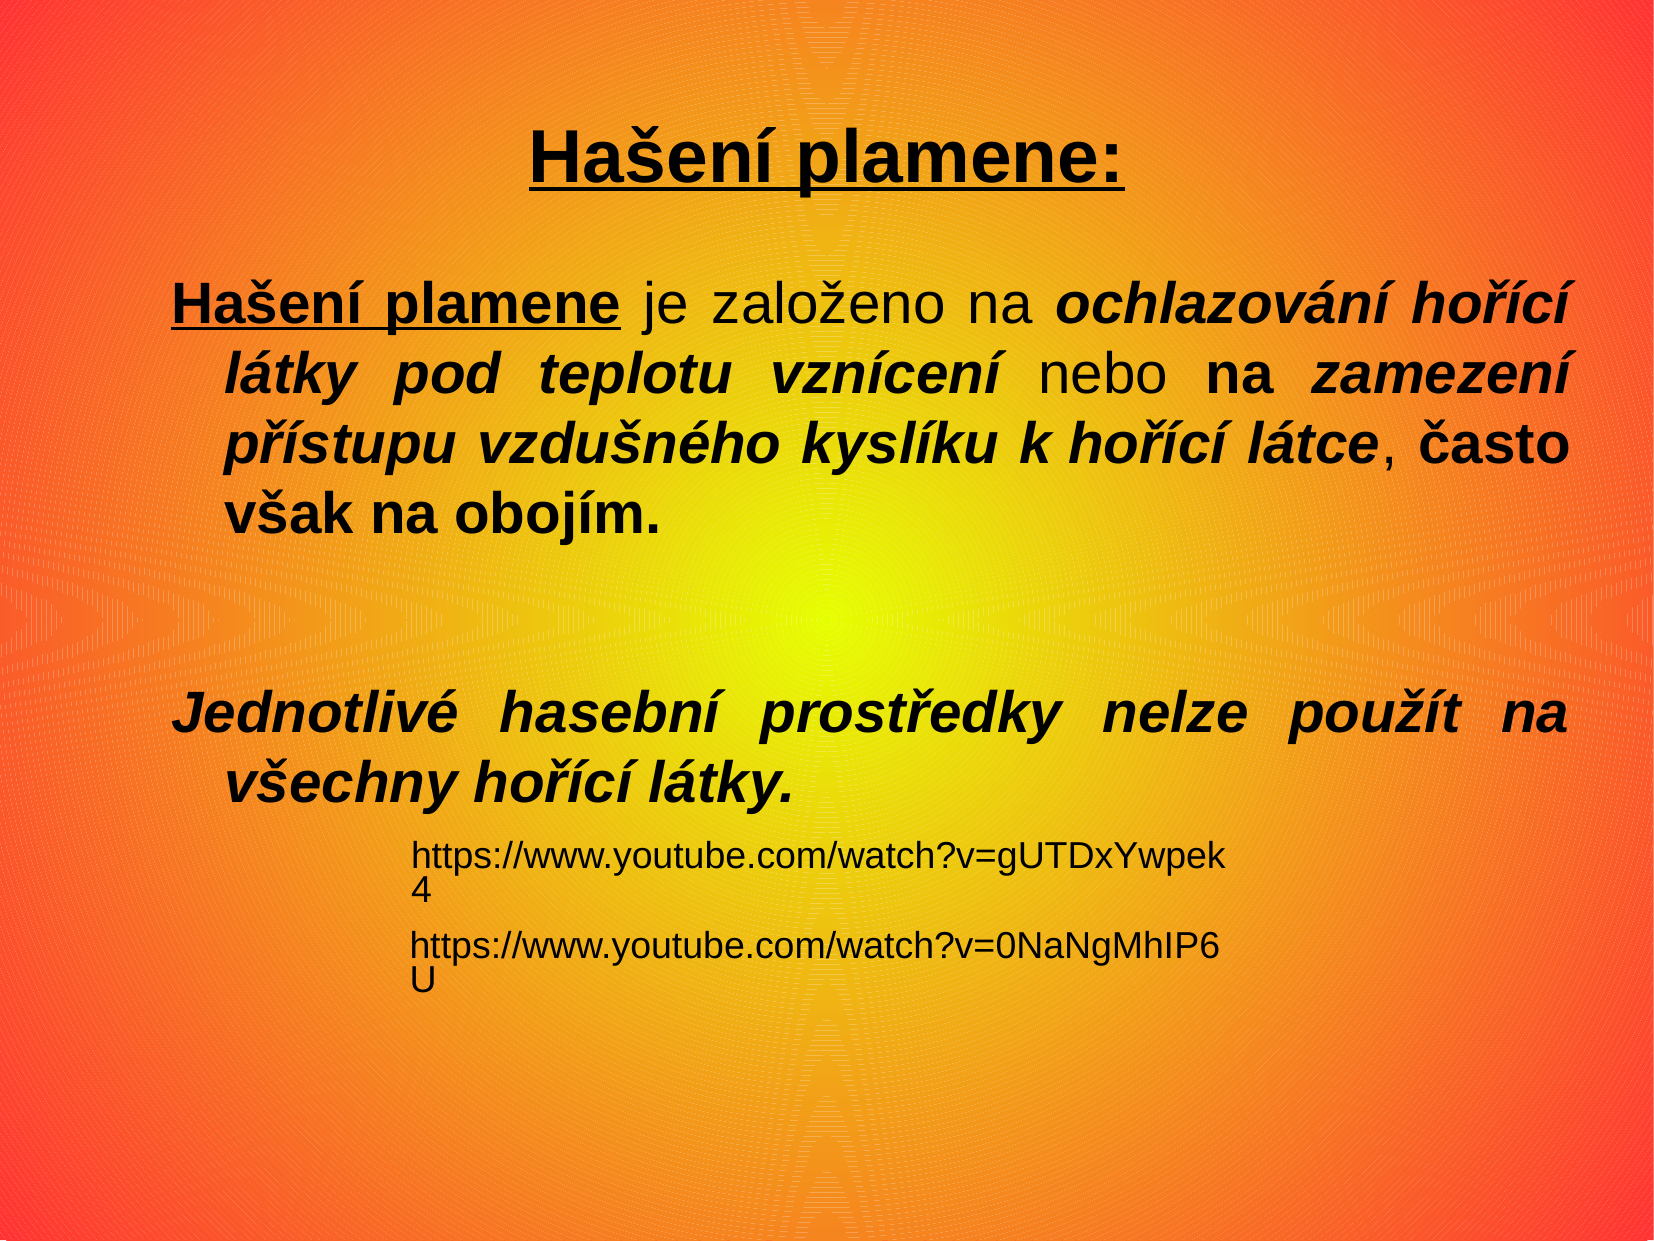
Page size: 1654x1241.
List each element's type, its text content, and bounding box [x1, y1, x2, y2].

text_box https://www.youtube.com/watch?v=gUTDxYwpek4 [396, 826, 1258, 917]
list Hašení plamene je založeno na ochlazování hořící látky pod teplotu vznícení nebo na zamezení přístupu vzdušného kyslíku k hořící látce, často však na obojím. Jednotlivé hasební prostředky nelze použít na všechny hořící látky. [82, 265, 1571, 885]
text_box https://www.youtube.com/watch?v=0NaNgMhIP6U [394, 917, 1259, 1017]
title Hašení plamene: [82, 49, 1571, 257]
